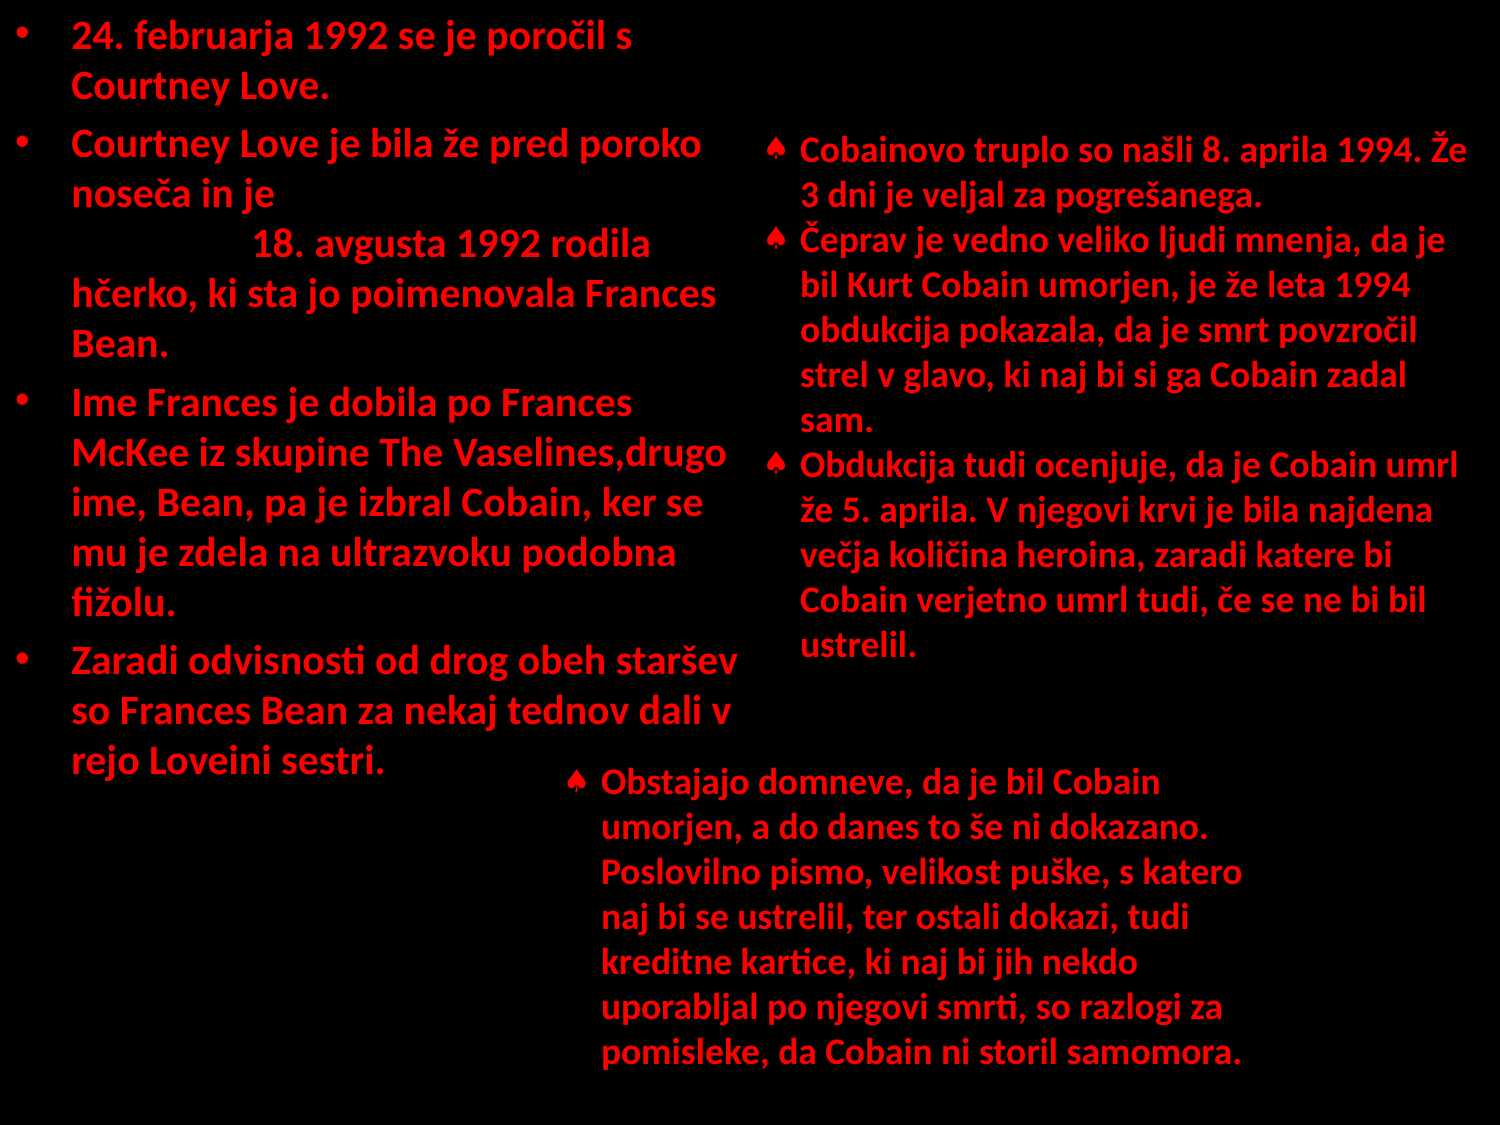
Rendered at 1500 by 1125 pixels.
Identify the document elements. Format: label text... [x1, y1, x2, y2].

text_box Cobainovo truplo so našli 8. aprila 1994. Že 3 dni je veljal za pogrešanega. Čeprav je vedno veliko ljudi mnenja, da je bil Kurt Cobain umorjen, je že leta 1994 obdukcija pokazala, da je smrt povzročil strel v glavo, ki naj bi si ga Cobain zadal sam. Obdukcija tudi ocenjuje, da je Cobain umrl že 5. aprila. V njegovi krvi je bila najdena večja količina heroina, zaradi katere bi Cobain verjetno umrl tudi, če se ne bi bil ustrelil. [749, 117, 1500, 672]
text_box Obstajajo domneve, da je bil Cobain umorjen, a do danes to še ni dokazano. Poslovilno pismo, velikost puške, s katero naj bi se ustrelil, ter ostali dokazi, tudi kreditne kartice, ki naj bi jih nekdo uporabljal po njegovi smrti, so razlogi za pomisleke, da Cobain ni storil samomora. [550, 749, 1301, 1080]
list 24. februarja 1992 se je poročil s Courtney Love. Courtney Love je bila že pred poroko noseča in je 18. avgusta 1992 rodila hčerko, ki sta jo poimenovala Frances Bean. Ime Frances je dobila po Frances McKee iz skupine The Vaselines,drugo ime, Bean, pa je izbral Cobain, ker se mu je zdela na ultrazvoku podobna fižolu. Zaradi odvisnosti od drog obeh staršev so Frances Bean za nekaj tednov dali v rejo Loveini sestri. [0, 0, 774, 947]
